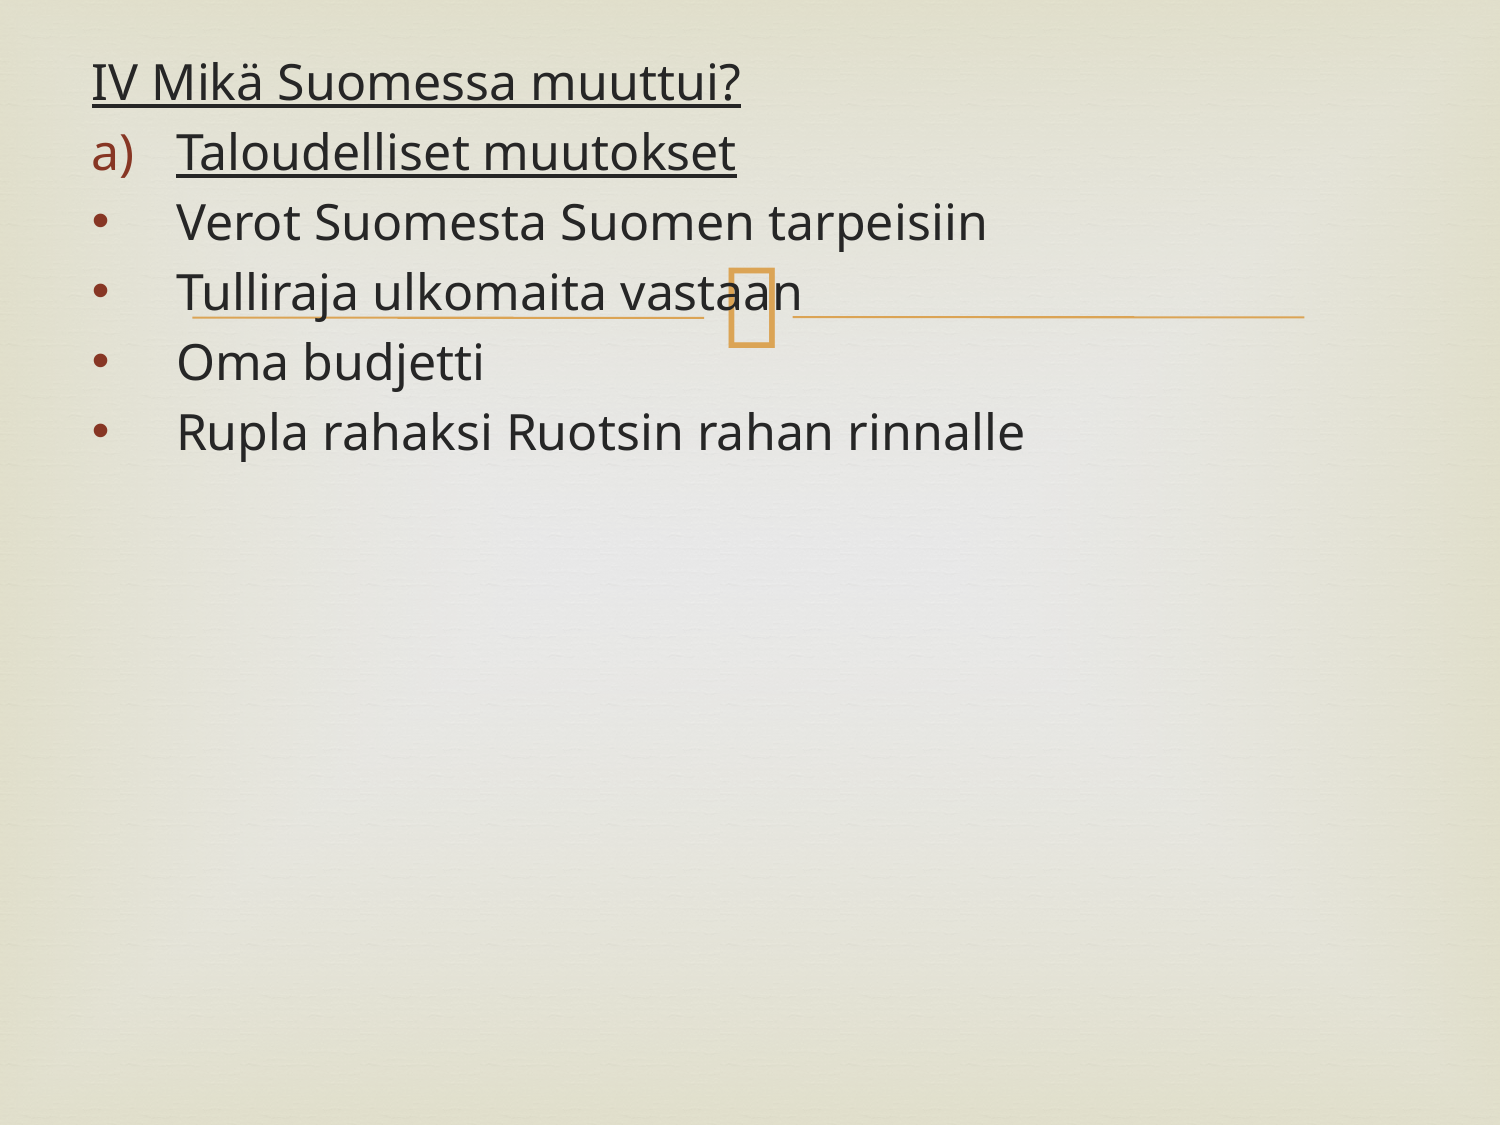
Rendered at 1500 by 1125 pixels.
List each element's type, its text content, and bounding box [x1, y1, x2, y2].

list IV Mikä Suomessa muuttui? Taloudelliset muutokset Verot Suomesta Suomen tarpeisiin Tulliraja ulkomaita vastaan Oma budjetti Rupla rahaksi Ruotsin rahan rinnalle [76, 42, 1425, 1005]
